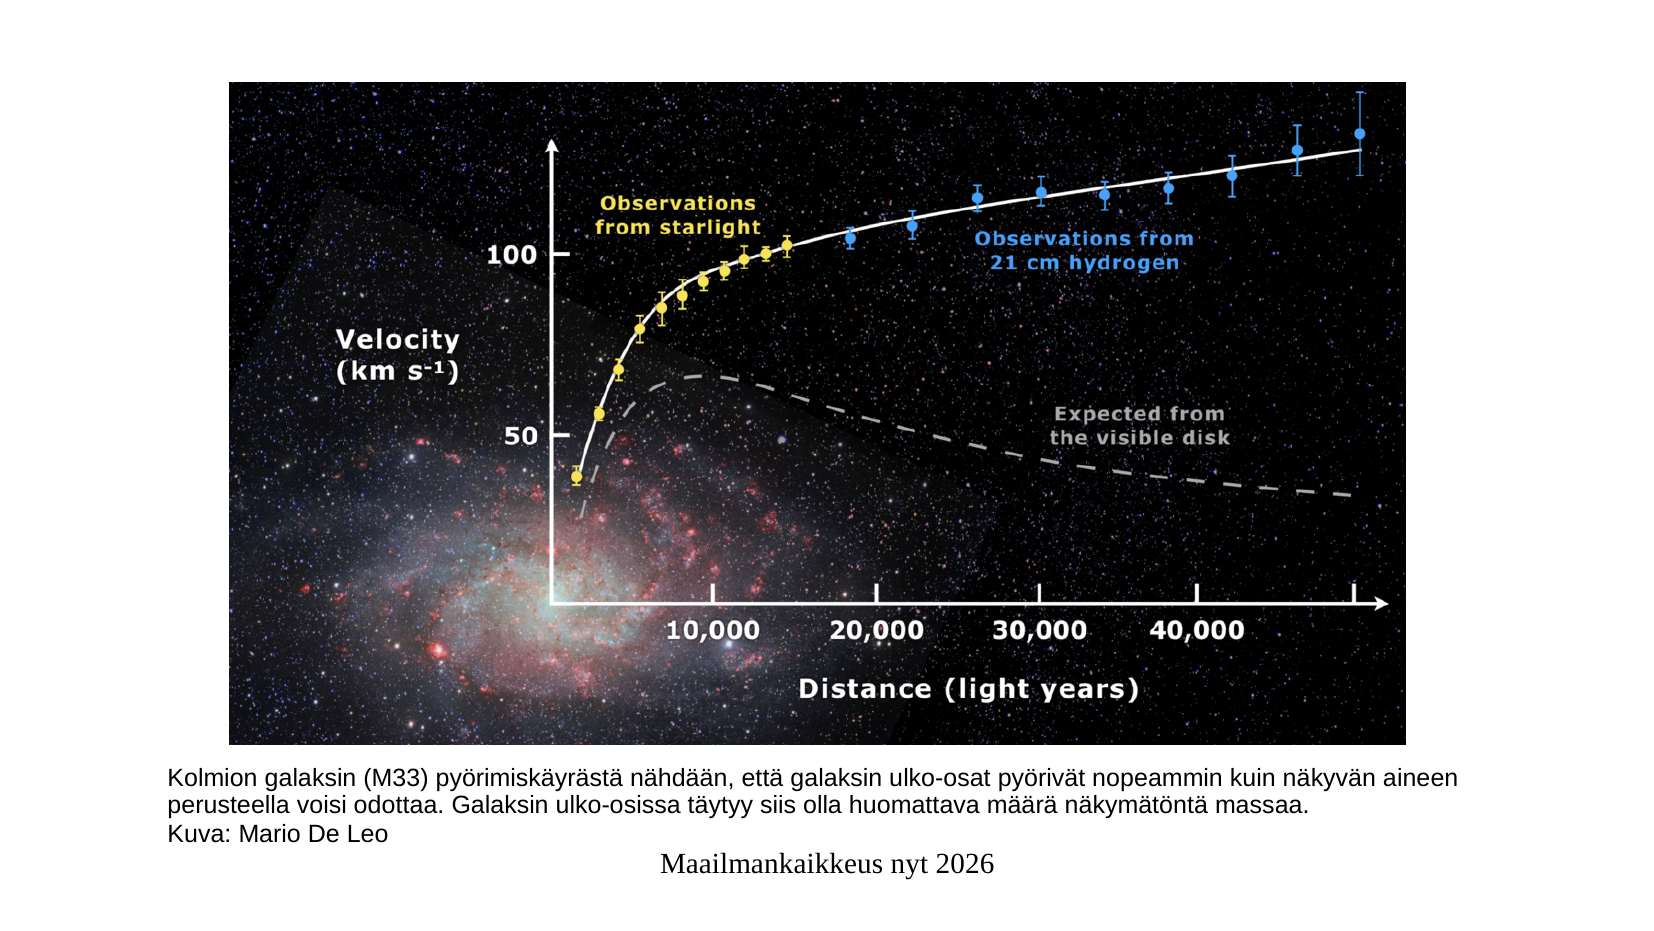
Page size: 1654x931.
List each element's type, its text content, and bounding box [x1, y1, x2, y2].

text_box Kolmion galaksin (M33) pyörimiskäyrästä nähdään, että galaksin ulko-osat pyörivät nopeammin kuin näkyvän aineen perusteella voisi odottaa. Galaksin ulko-osissa täytyy siis olla huomattava määrä näkymätöntä massaa. Kuva: Mario De Leo [152, 755, 1477, 855]
picture [229, 82, 1406, 745]
